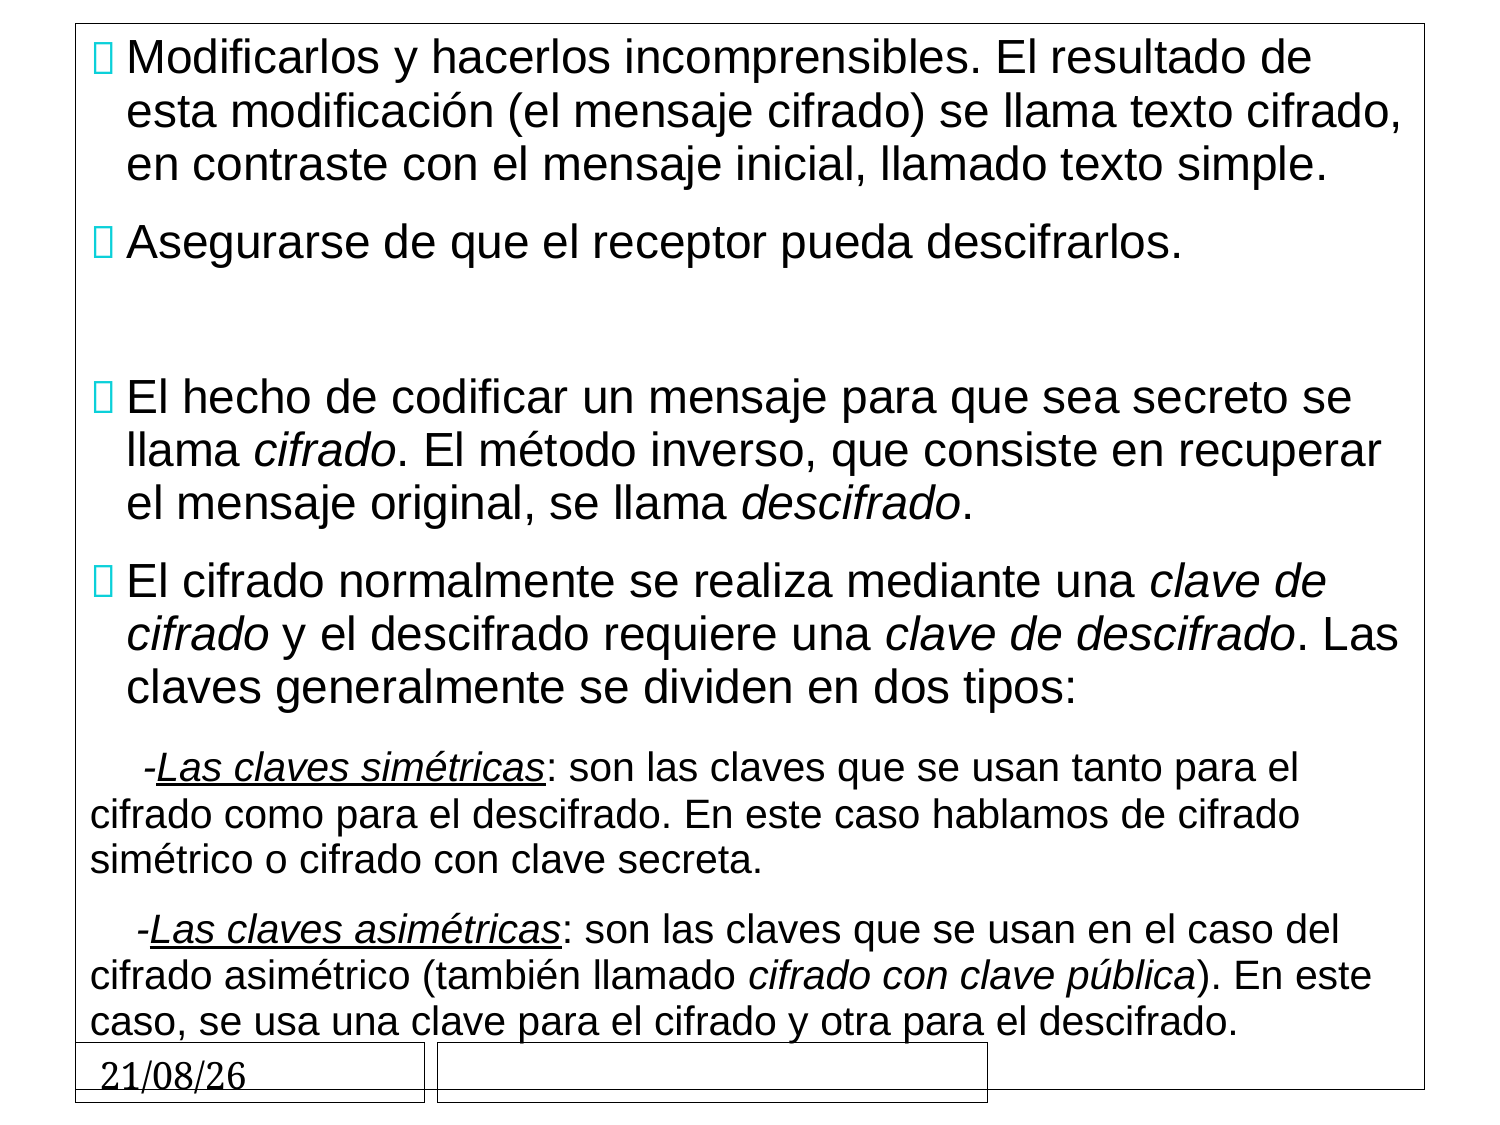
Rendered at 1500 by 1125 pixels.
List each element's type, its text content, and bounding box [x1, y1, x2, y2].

list Modificarlos y hacerlos incomprensibles. El resultado de esta modificación (el mensaje cifrado) se llama texto cifrado, en contraste con el mensaje inicial, llamado texto simple. Asegurarse de que el receptor pueda descifrarlos. El hecho de codificar un mensaje para que sea secreto se llama cifrado. El método inverso, que consiste en recuperar el mensaje original, se llama descifrado. El cifrado normalmente se realiza mediante una clave de cifrado y el descifrado requiere una clave de descifrado. Las claves generalmente se dividen en dos tipos: -Las claves simétricas: son las claves que se usan tanto para el cifrado como para el descifrado. En este caso hablamos de cifrado simétrico o cifrado con clave secreta. -Las claves asimétricas: son las claves que se usan en el caso del cifrado asimétrico (también llamado cifrado con clave pública). En este caso, se usa una clave para el cifrado y otra para el descifrado. [75, 23, 1425, 1090]
